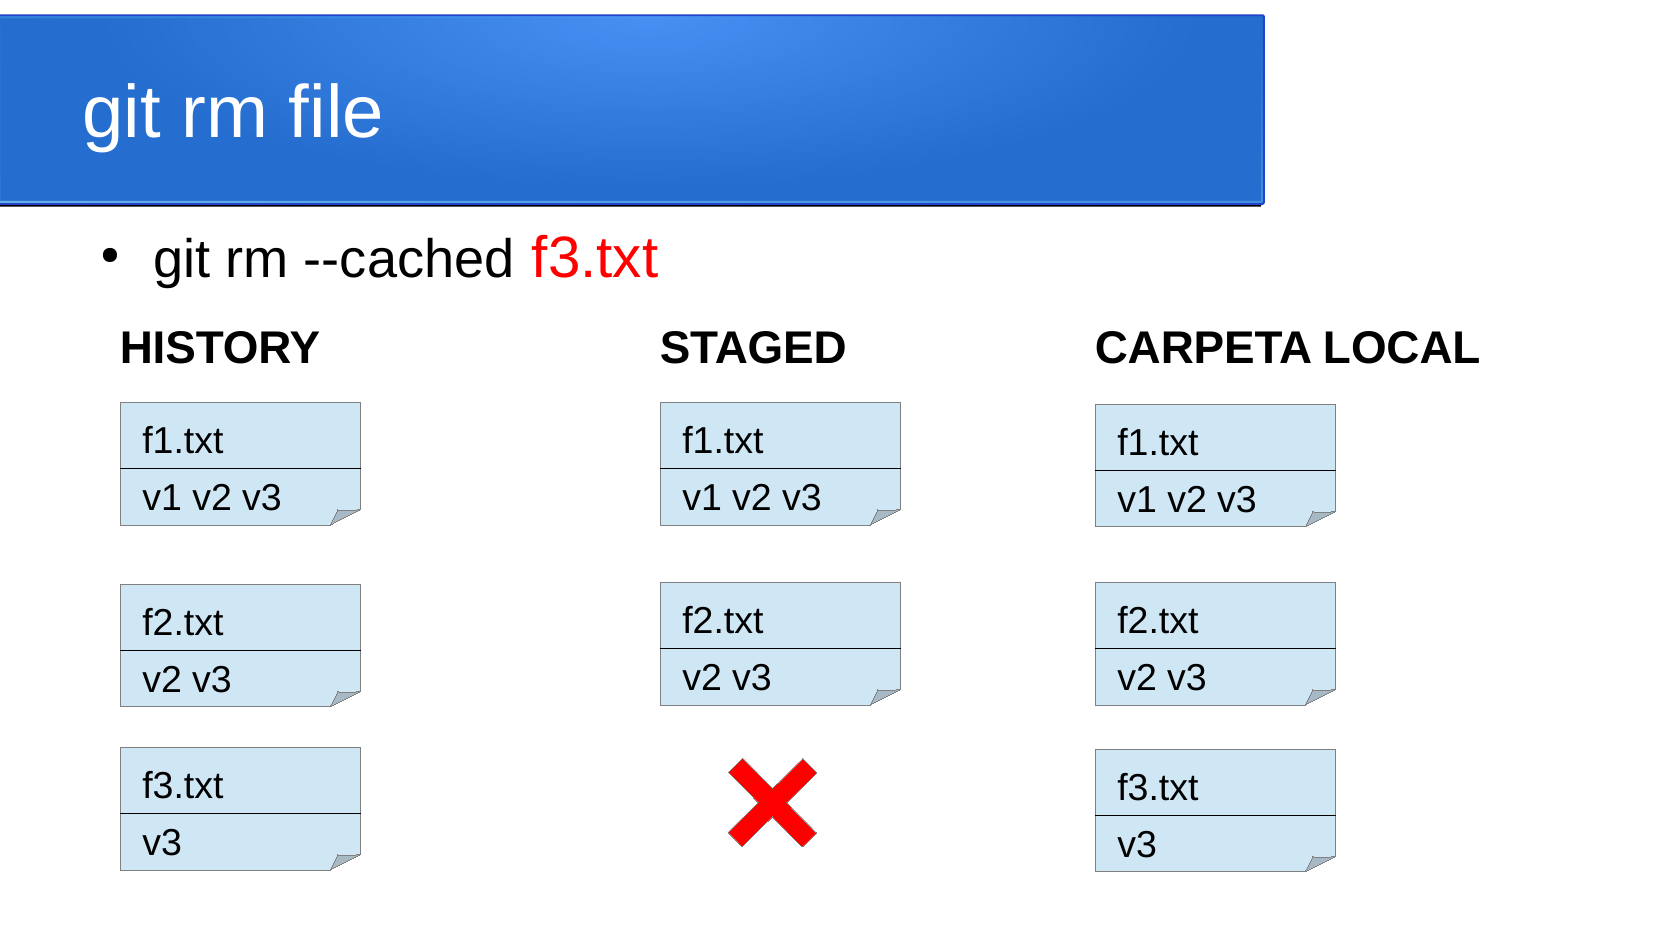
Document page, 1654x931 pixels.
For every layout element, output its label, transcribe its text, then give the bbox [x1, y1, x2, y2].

text_box [1095, 749, 1336, 815]
text_box [331, 469, 361, 525]
text_box [263, 814, 361, 871]
list git rm --cached f3.txt [82, 224, 1571, 901]
text_box v1 v2 v3 [127, 469, 331, 526]
text_box f3.txt [1102, 759, 1223, 815]
text_box [263, 651, 361, 707]
text_box v1 v2 v3 [667, 469, 871, 526]
text_box [871, 469, 901, 525]
text_box [1095, 649, 1102, 706]
text_box HISTORY [105, 315, 466, 382]
text_box [1095, 582, 1336, 648]
text_box v2 v3 [667, 649, 803, 706]
text_box [1095, 816, 1102, 872]
text_box f2.txt [667, 592, 788, 648]
text_box f1.txt [127, 412, 248, 468]
text_box [120, 469, 127, 526]
text_box v1 v2 v3 [1102, 471, 1291, 528]
text_box f3.txt [127, 757, 248, 813]
text_box v2 v3 [1102, 649, 1238, 706]
text_box [120, 747, 361, 813]
text_box [120, 402, 361, 468]
text_box [803, 649, 901, 706]
text_box [1095, 471, 1102, 527]
text_box STAGED [645, 315, 1006, 382]
text_box [1291, 471, 1336, 527]
text_box f1.txt [1102, 414, 1223, 470]
text_box v3 [127, 814, 263, 871]
text_box [660, 582, 901, 648]
text_box [120, 584, 361, 650]
text_box v3 [1102, 816, 1238, 873]
text_box [728, 758, 817, 847]
text_box [660, 649, 667, 706]
text_box [660, 402, 901, 468]
text_box [1238, 816, 1336, 872]
text_box [660, 469, 667, 526]
text_box [1238, 649, 1336, 706]
title git rm file [82, 35, 1235, 189]
text_box v2 v3 [127, 651, 263, 708]
text_box CARPETA LOCAL [1080, 315, 1546, 432]
text_box [1095, 404, 1336, 470]
text_box [120, 651, 127, 707]
text_box f2.txt [127, 594, 248, 650]
text_box f1.txt [667, 412, 788, 468]
text_box f2.txt [1102, 592, 1223, 648]
text_box [120, 814, 127, 871]
